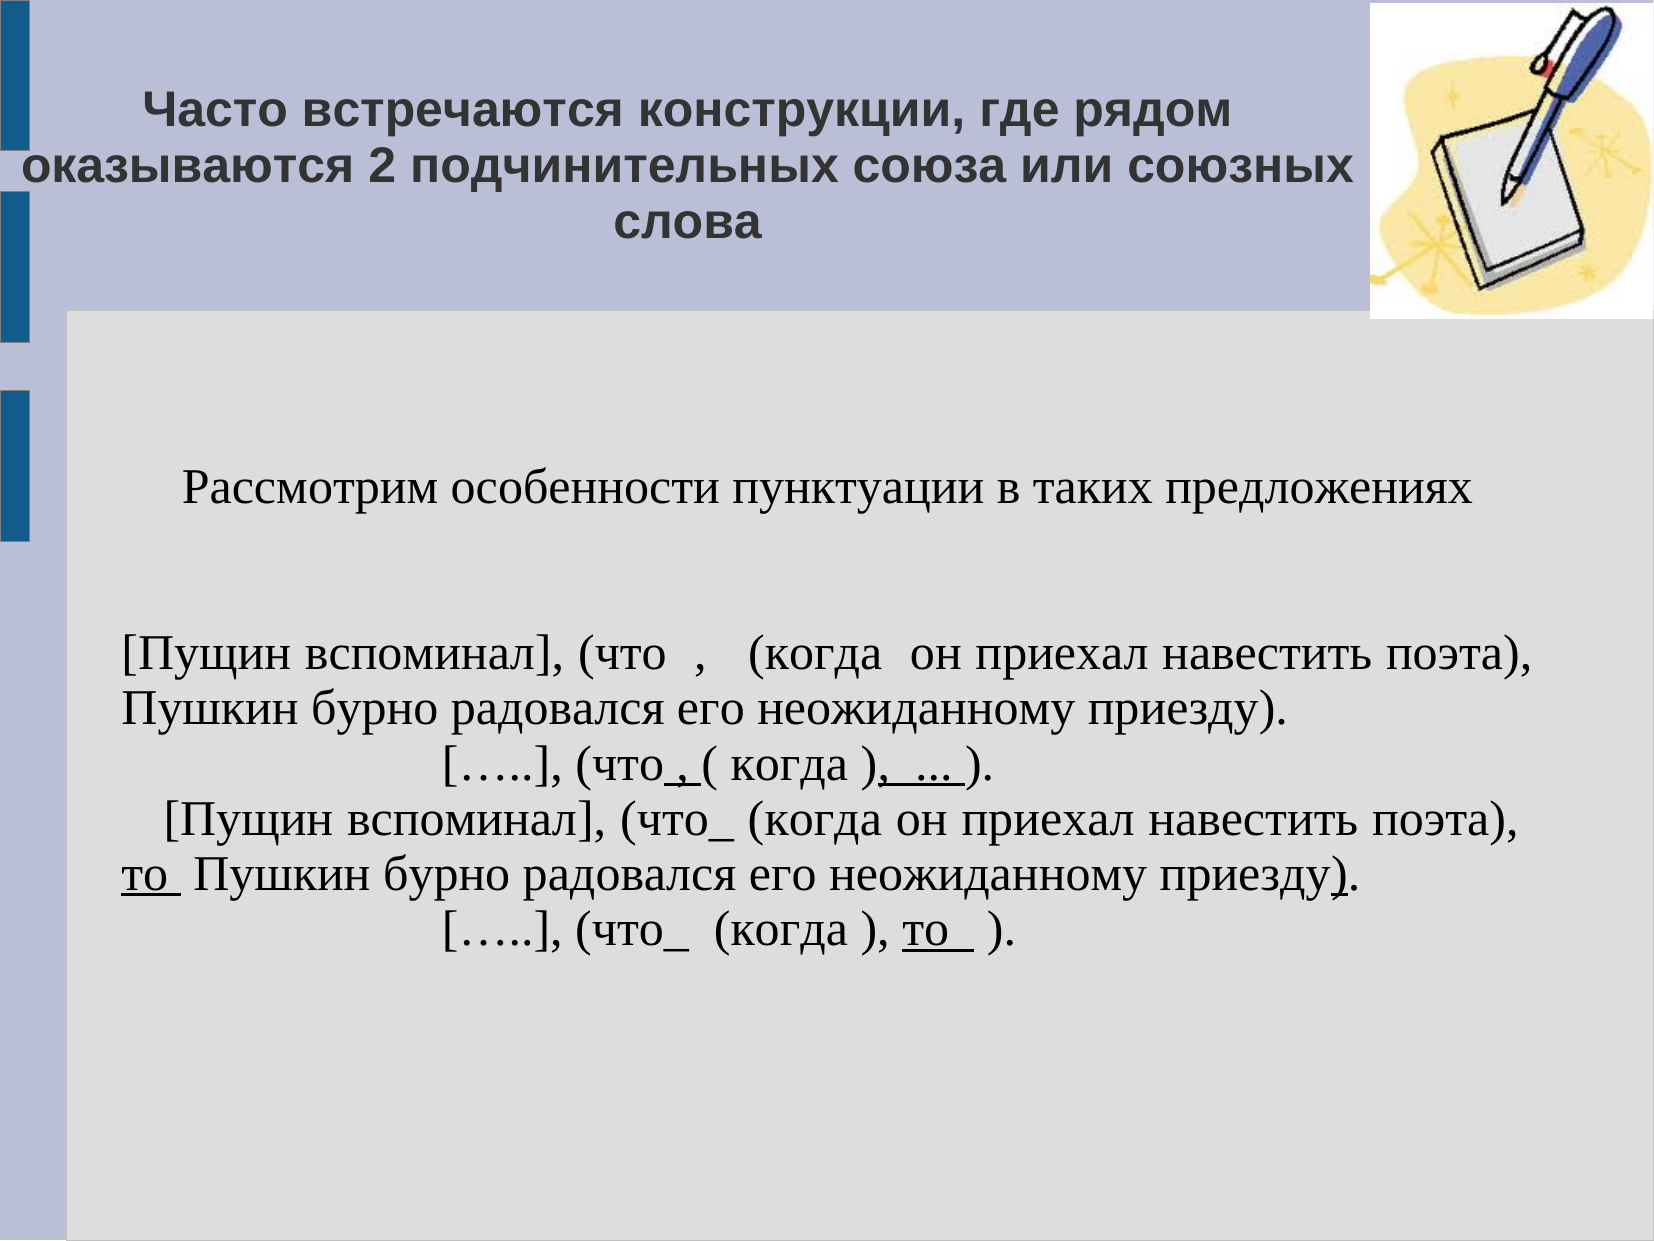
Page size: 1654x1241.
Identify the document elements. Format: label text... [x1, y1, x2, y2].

picture [1370, 3, 1654, 319]
subtitle Рассмотрим особенности пунктуации в таких предложениях [Пущин вспоминал], (что , (когда он приехал навестить поэта), Пушкин бурно радовался его неожиданному приезду). […..], (что , ( когда ), ... ). [Пущин вспоминал], (что_ (когда он приехал навестить поэта), то Пушкин бурно радовался его неожиданному приезду). […..], (что_ (когда ), то ). [121, 344, 1534, 1127]
title Часто встречаются конструкции, где рядом оказываются 2 подчинительных союза или союзных слова [0, 23, 1370, 308]
